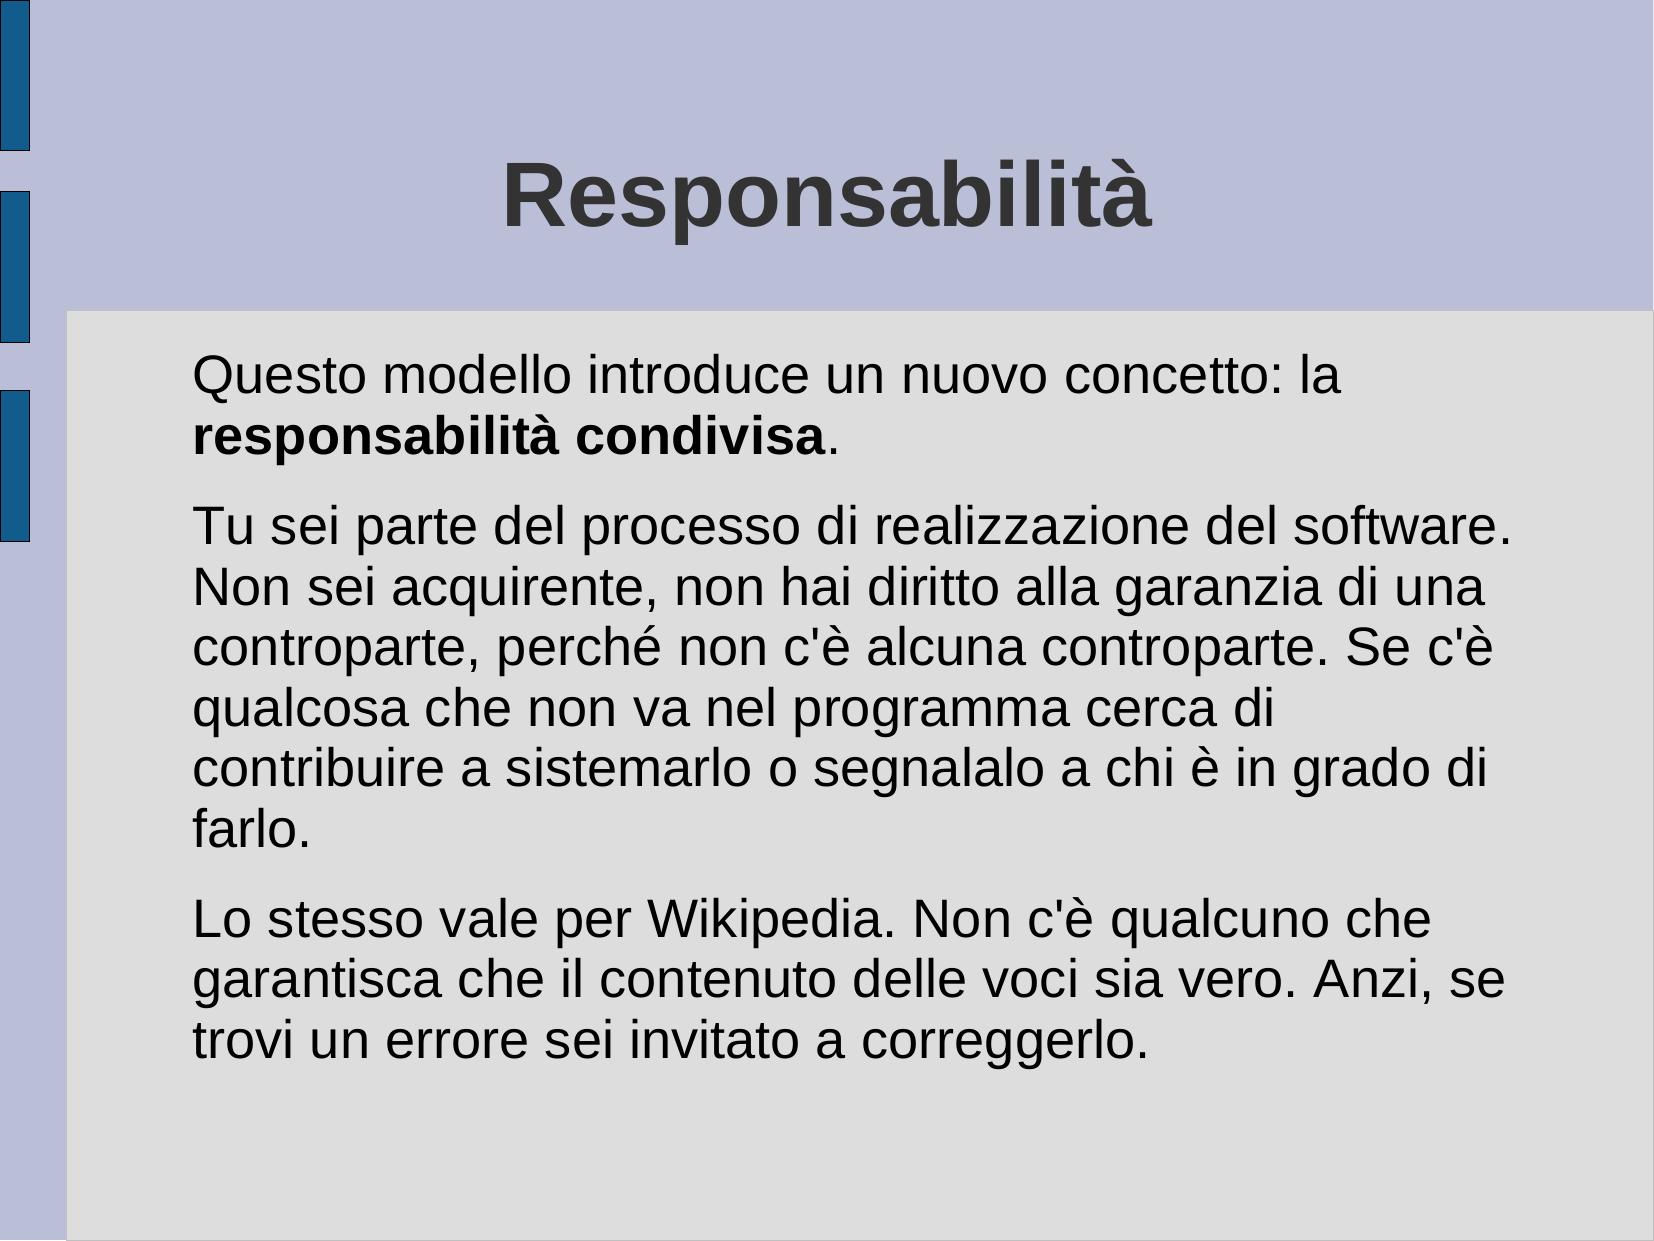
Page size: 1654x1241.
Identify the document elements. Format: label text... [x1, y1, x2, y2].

title Responsabilità [121, 91, 1534, 299]
list Questo modello introduce un nuovo concetto: la responsabilità condivisa. Tu sei parte del processo di realizzazione del software. Non sei acquirente, non hai diritto alla garanzia di una controparte, perché non c'è alcuna controparte. Se c'è qualcosa che non va nel programma cerca di contribuire a sistemarlo o segnalalo a chi è in grado di farlo. Lo stesso vale per Wikipedia. Non c'è qualcuno che garantisca che il contenuto delle voci sia vero. Anzi, se trovi un errore sei invitato a correggerlo. [121, 344, 1534, 1164]
